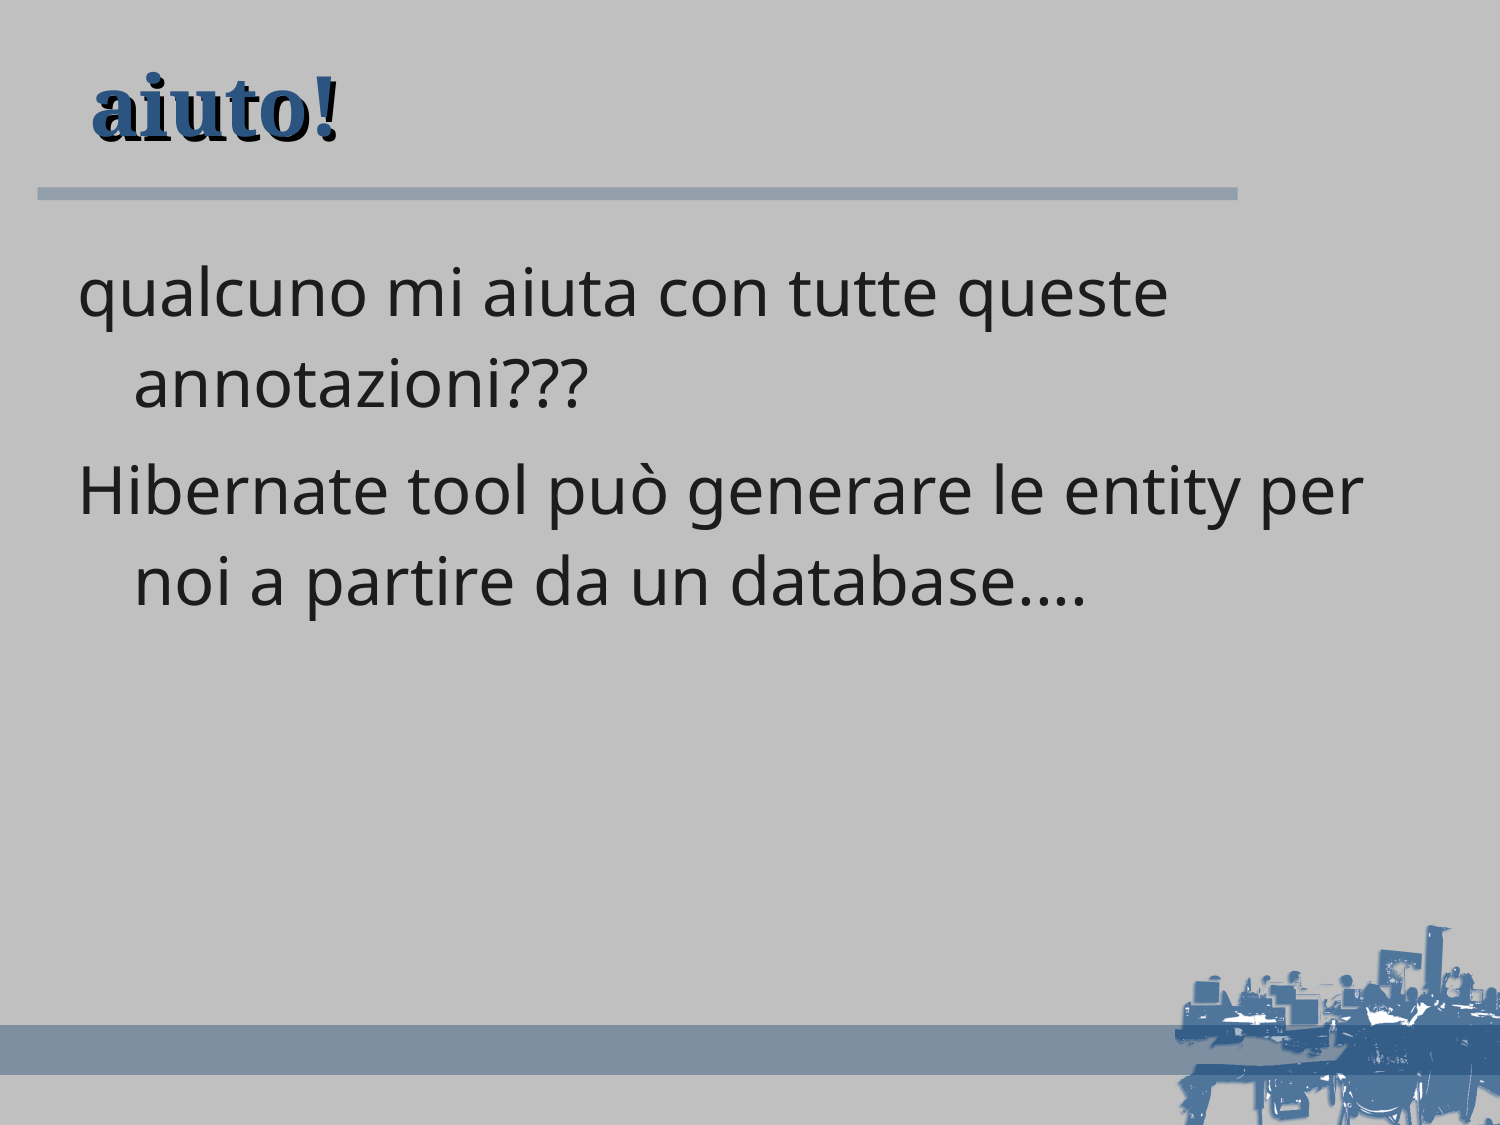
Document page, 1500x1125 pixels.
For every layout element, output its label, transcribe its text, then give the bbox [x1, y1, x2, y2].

title aiuto! [75, 35, 1426, 174]
list qualcuno mi aiuta con tutte queste annotazioni??? Hibernate tool può generare le entity per noi a partire da un database.... [62, 237, 1438, 1006]
